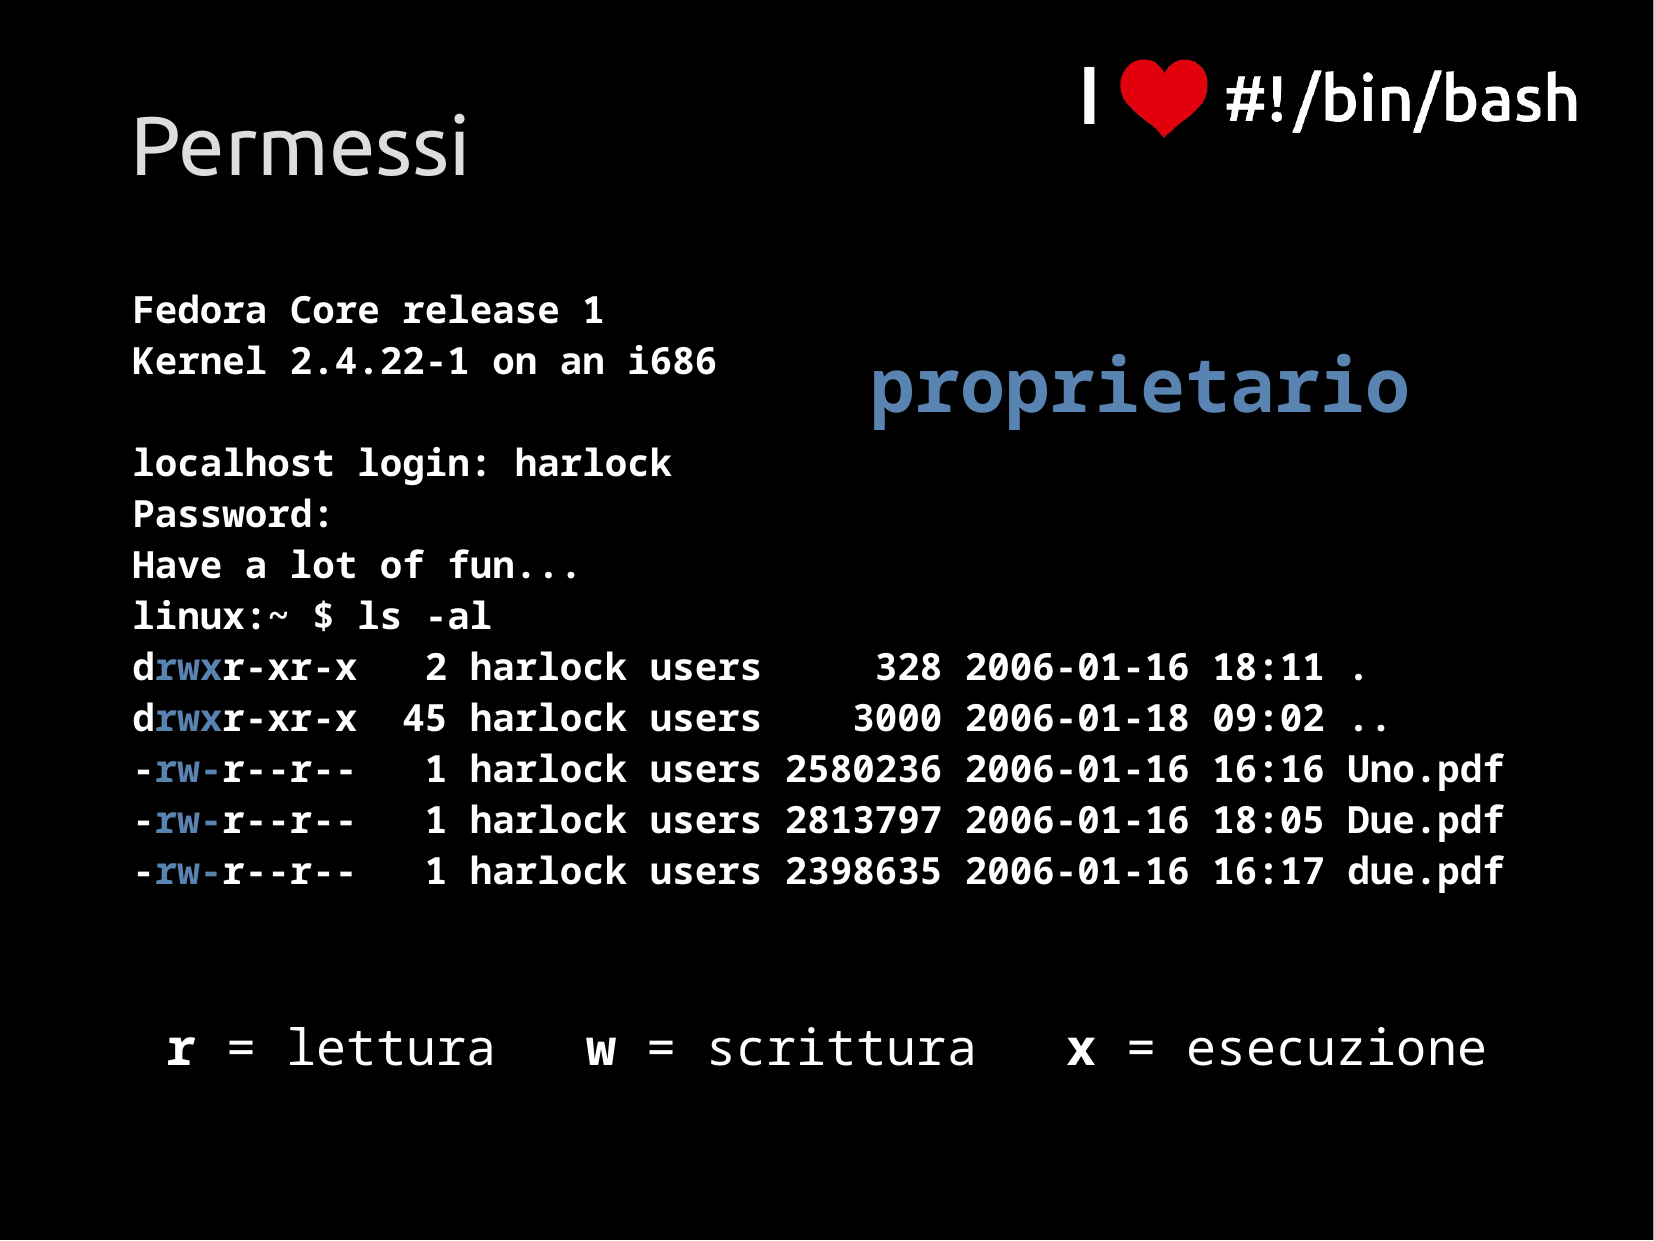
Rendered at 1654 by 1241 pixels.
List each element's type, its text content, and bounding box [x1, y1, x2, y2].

text_box Permessi [116, 90, 554, 199]
text_box Fedora Core release 1 Kernel 2.4.22-1 on an i686 localhost login: harlock Password: Have a lot of fun... linux:~ $ ls -al drwxr-xr-x 2 harlock users 328 2006-01-16 18:11 . drwxr-xr-x 45 harlock users 3000 2006-01-18 09:02 .. -rw-r--r-- 1 harlock users 2580236 2006-01-16 16:16 Uno.pdf -rw-r--r-- 1 harlock users 2813797 2006-01-16 18:05 Due.pdf -rw-r--r-- 1 harlock users 2398635 2006-01-16 16:17 due.pdf [117, 276, 1565, 931]
text_box r = lettura w = scrittura x = esecuzione [77, 1004, 1576, 1088]
text_box proprietario [855, 324, 1434, 431]
picture [1064, 45, 1595, 154]
